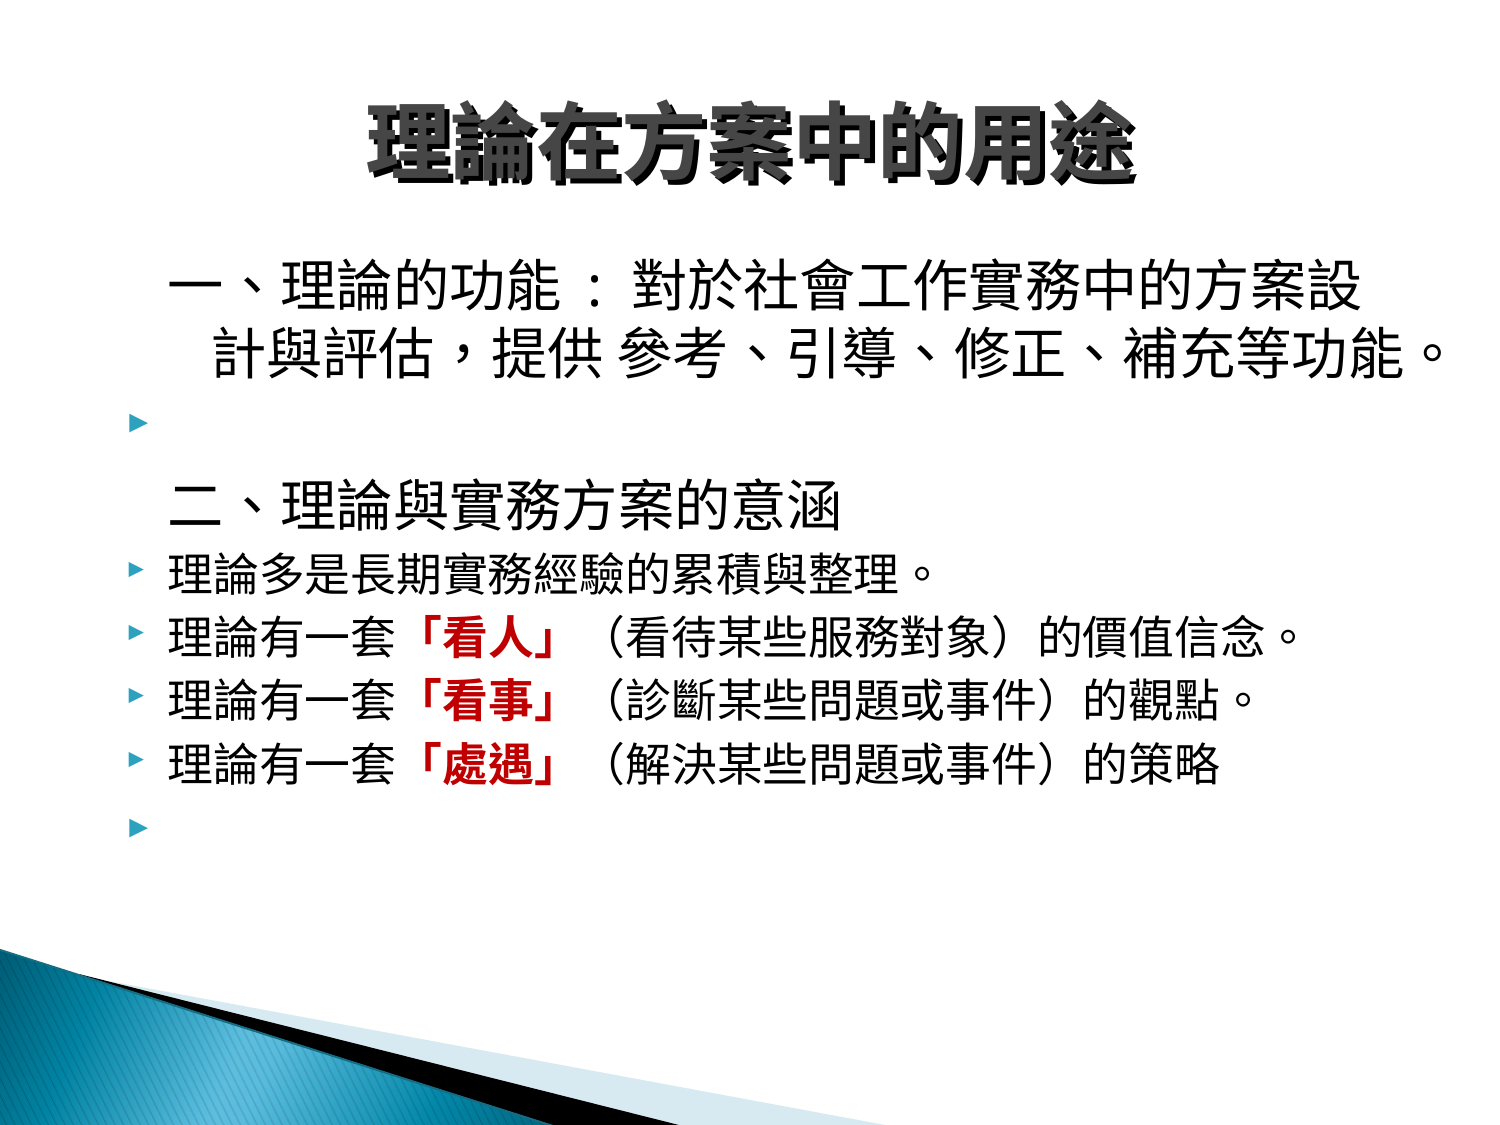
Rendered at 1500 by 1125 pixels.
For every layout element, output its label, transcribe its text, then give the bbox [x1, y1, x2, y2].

title 理論在方案中的用途 [75, 45, 1426, 233]
list 一、理論的功能 : 對於社會工作實務中的方案設計與評估，提供 參考、引導、修正、補充等功能。 二、理論與實務方案的意涵 理論多是長期實務經驗的累積與整理。 理論有一套「看人」（看待某些服務對象）的價值信念。 理論有一套「看事」（診斷某些問題或事件）的觀點。 理論有一套「處遇」（解決某些問題或事件）的策略 [75, 243, 1426, 986]
